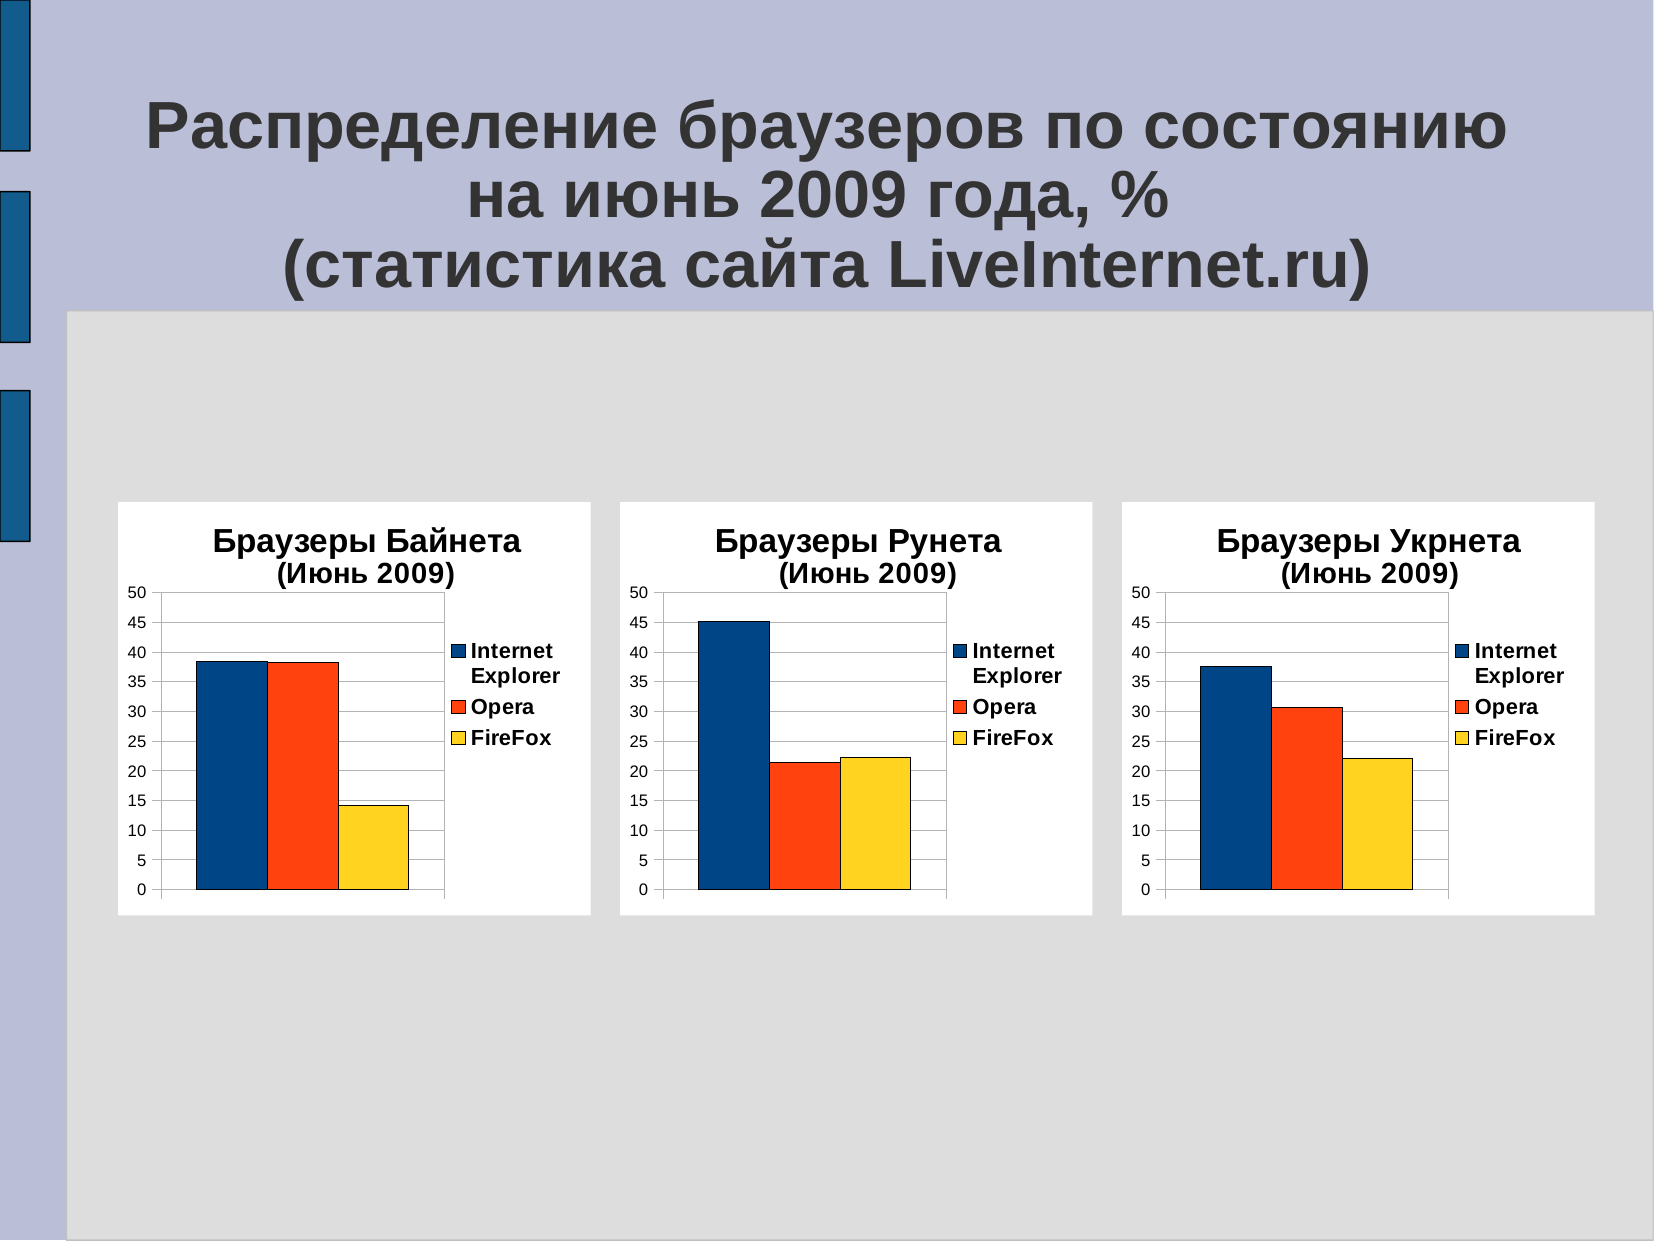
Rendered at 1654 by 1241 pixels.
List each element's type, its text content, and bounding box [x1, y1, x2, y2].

title Распределение браузеров по состоянию на июнь 2009 года, % (статистика сайта LiveInternet.ru) [121, 80, 1534, 309]
chart [118, 502, 591, 916]
chart [1122, 502, 1595, 916]
chart [620, 502, 1093, 916]
